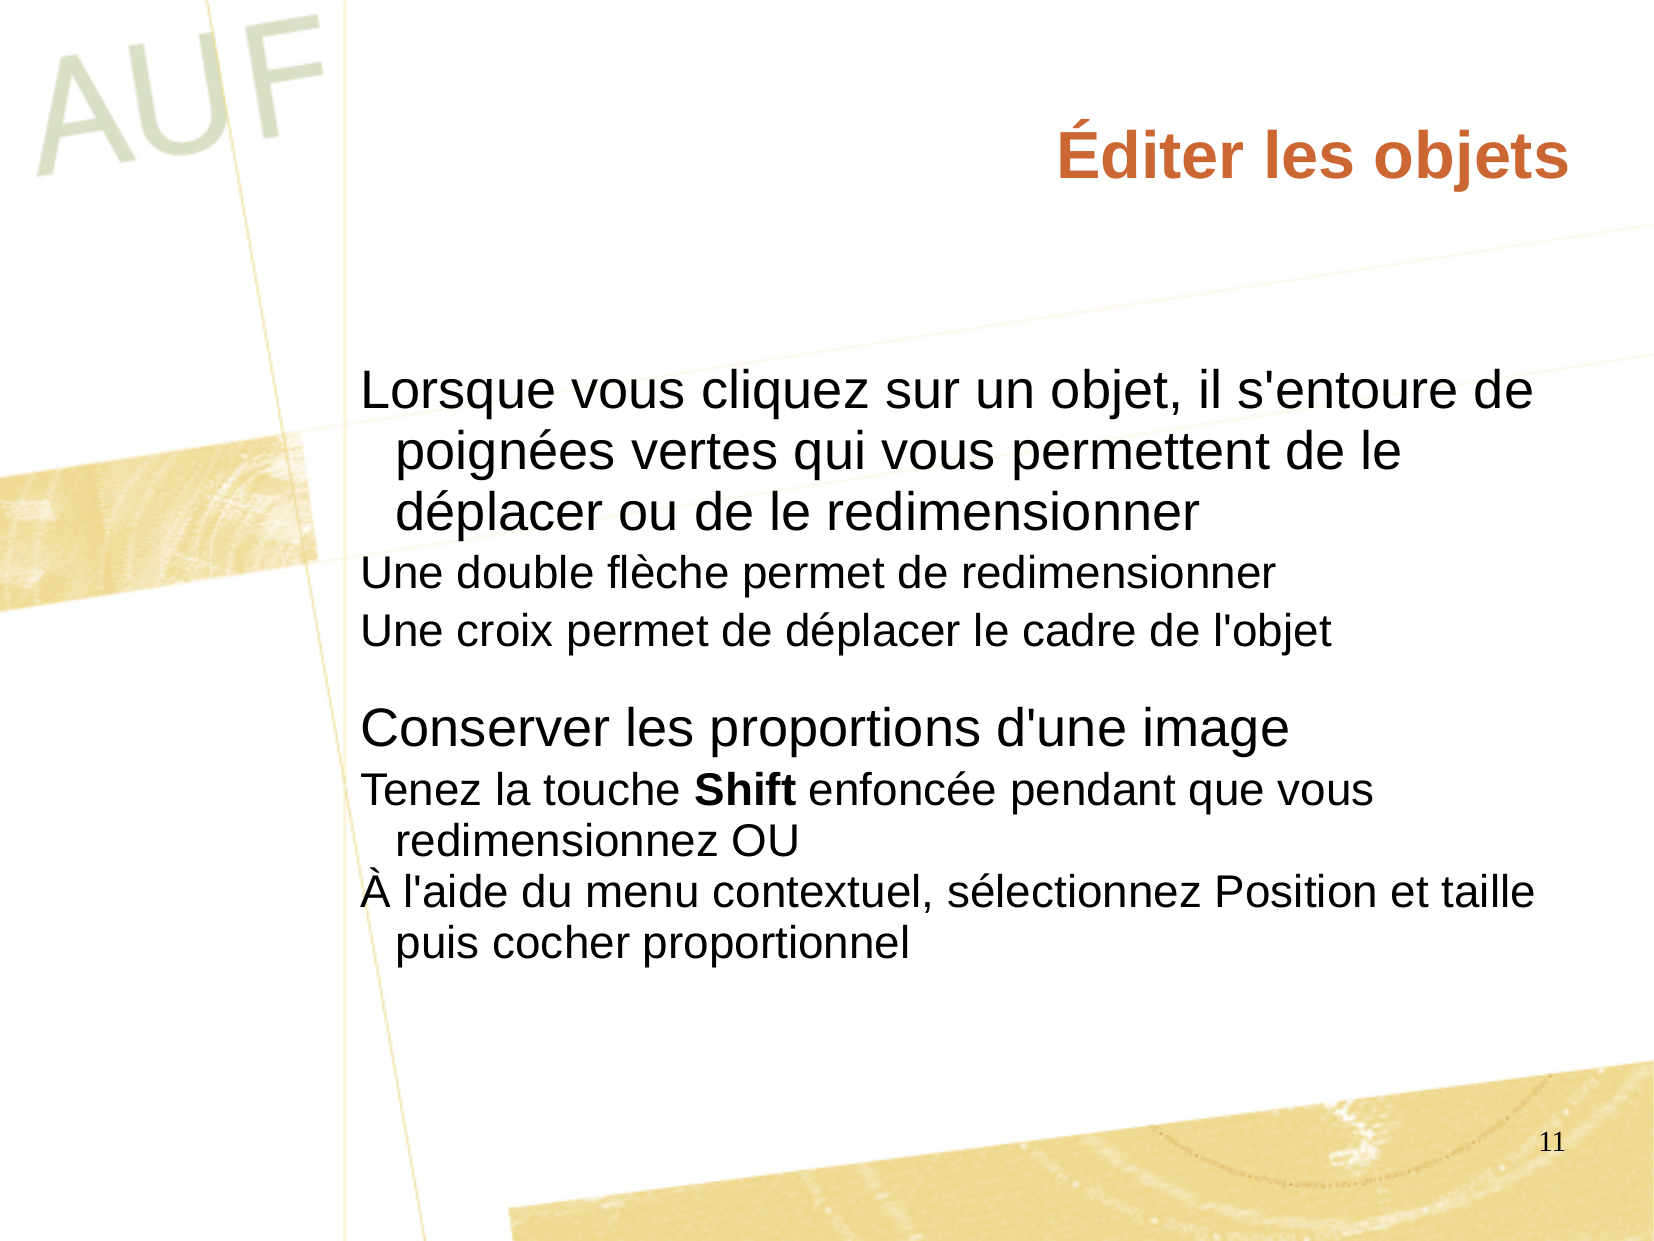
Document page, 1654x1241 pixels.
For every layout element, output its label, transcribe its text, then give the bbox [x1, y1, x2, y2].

text_box [616, 501, 647, 573]
text_box [324, 590, 1506, 661]
subtitle Lorsque vous cliquez sur un objet, il s'entoure de poignées vertes qui vous permettent de le déplacer ou de le redimensionner Une double flèche permet de redimensionner Une croix permet de déplacer le cadre de l'objet Conserver les proportions d'une image Tenez la touche Shift enfoncée pendant que vous redimensionnez OU À l'aide du menu contextuel, sélectionnez Position et taille puis cocher proportionnel [324, 295, 1571, 1034]
picture [0, 0, 1654, 1241]
title Éditer les objets [324, 59, 1571, 252]
